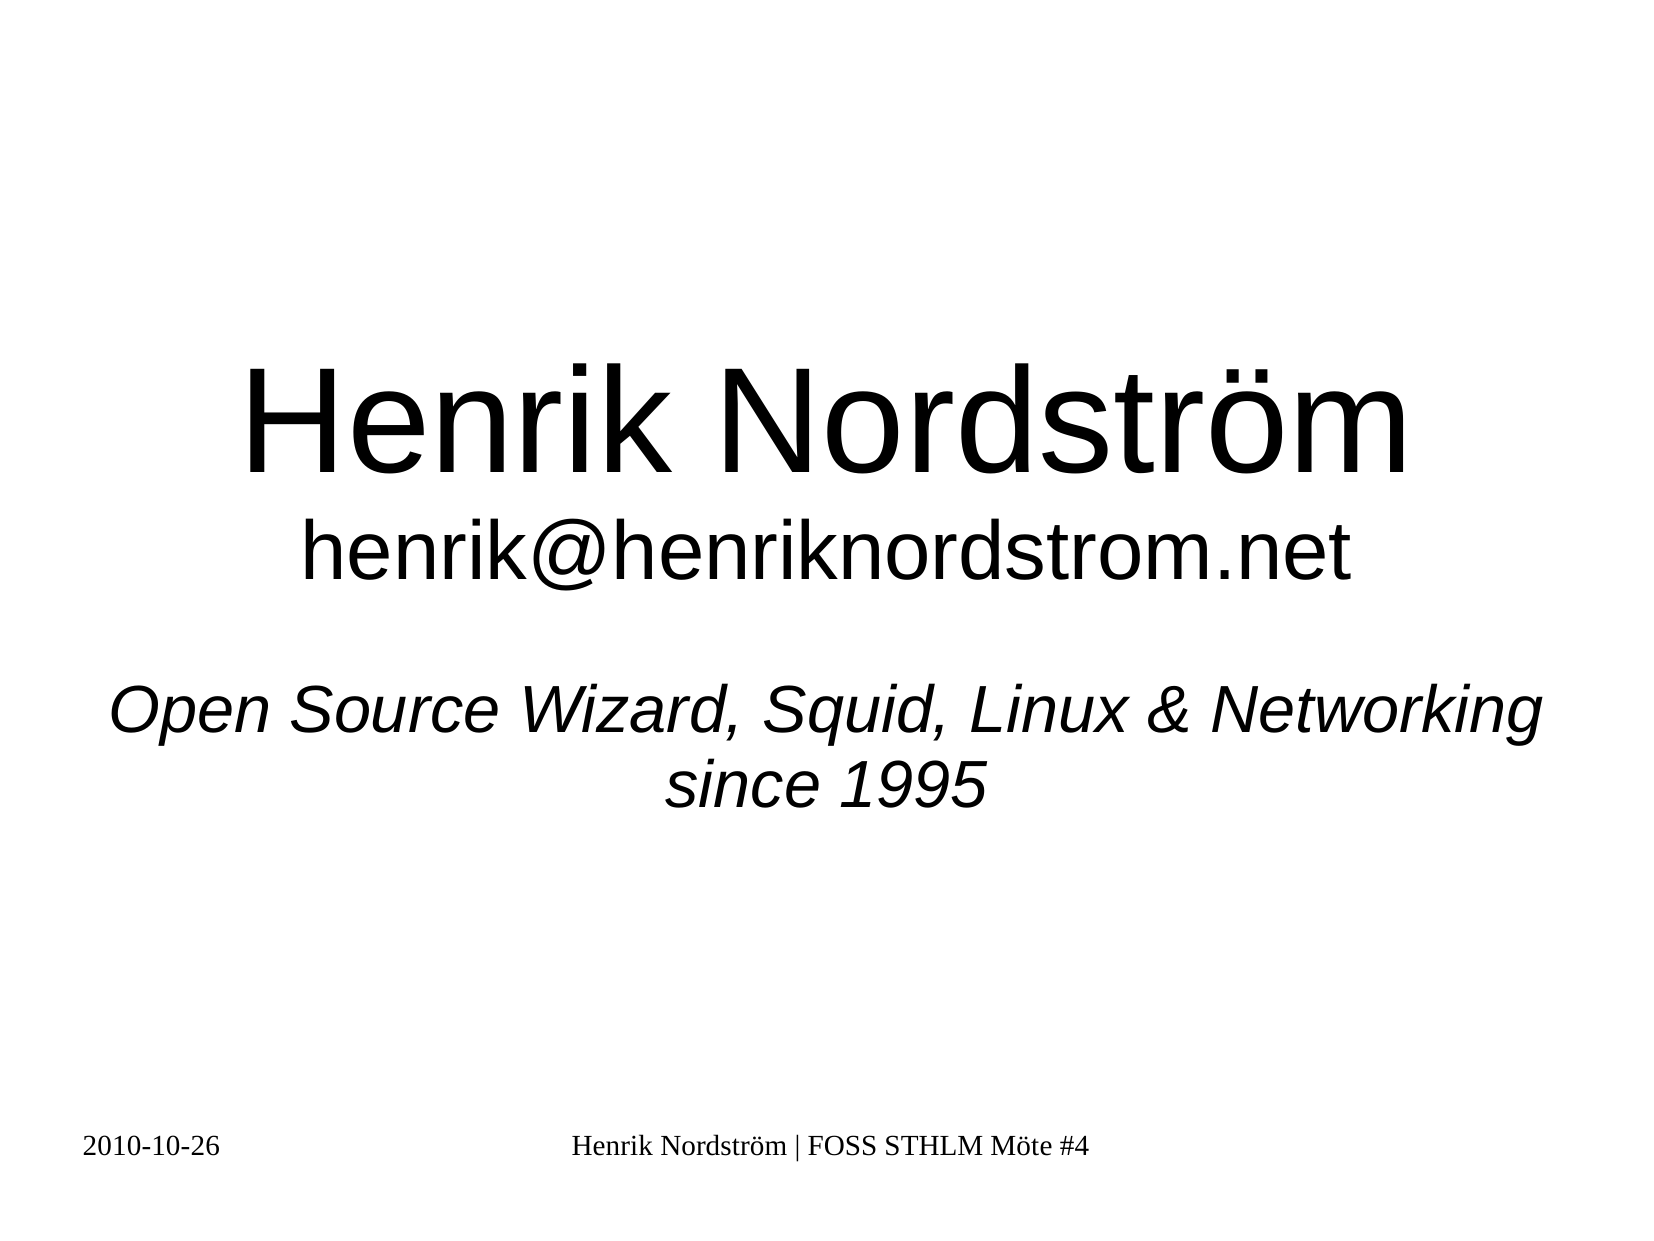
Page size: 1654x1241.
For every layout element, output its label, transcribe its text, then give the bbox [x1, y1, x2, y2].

subtitle Henrik Nordström henrik@henriknordstrom.net Open Source Wizard, Squid, Linux & Networking since 1995 [82, 56, 1571, 1102]
